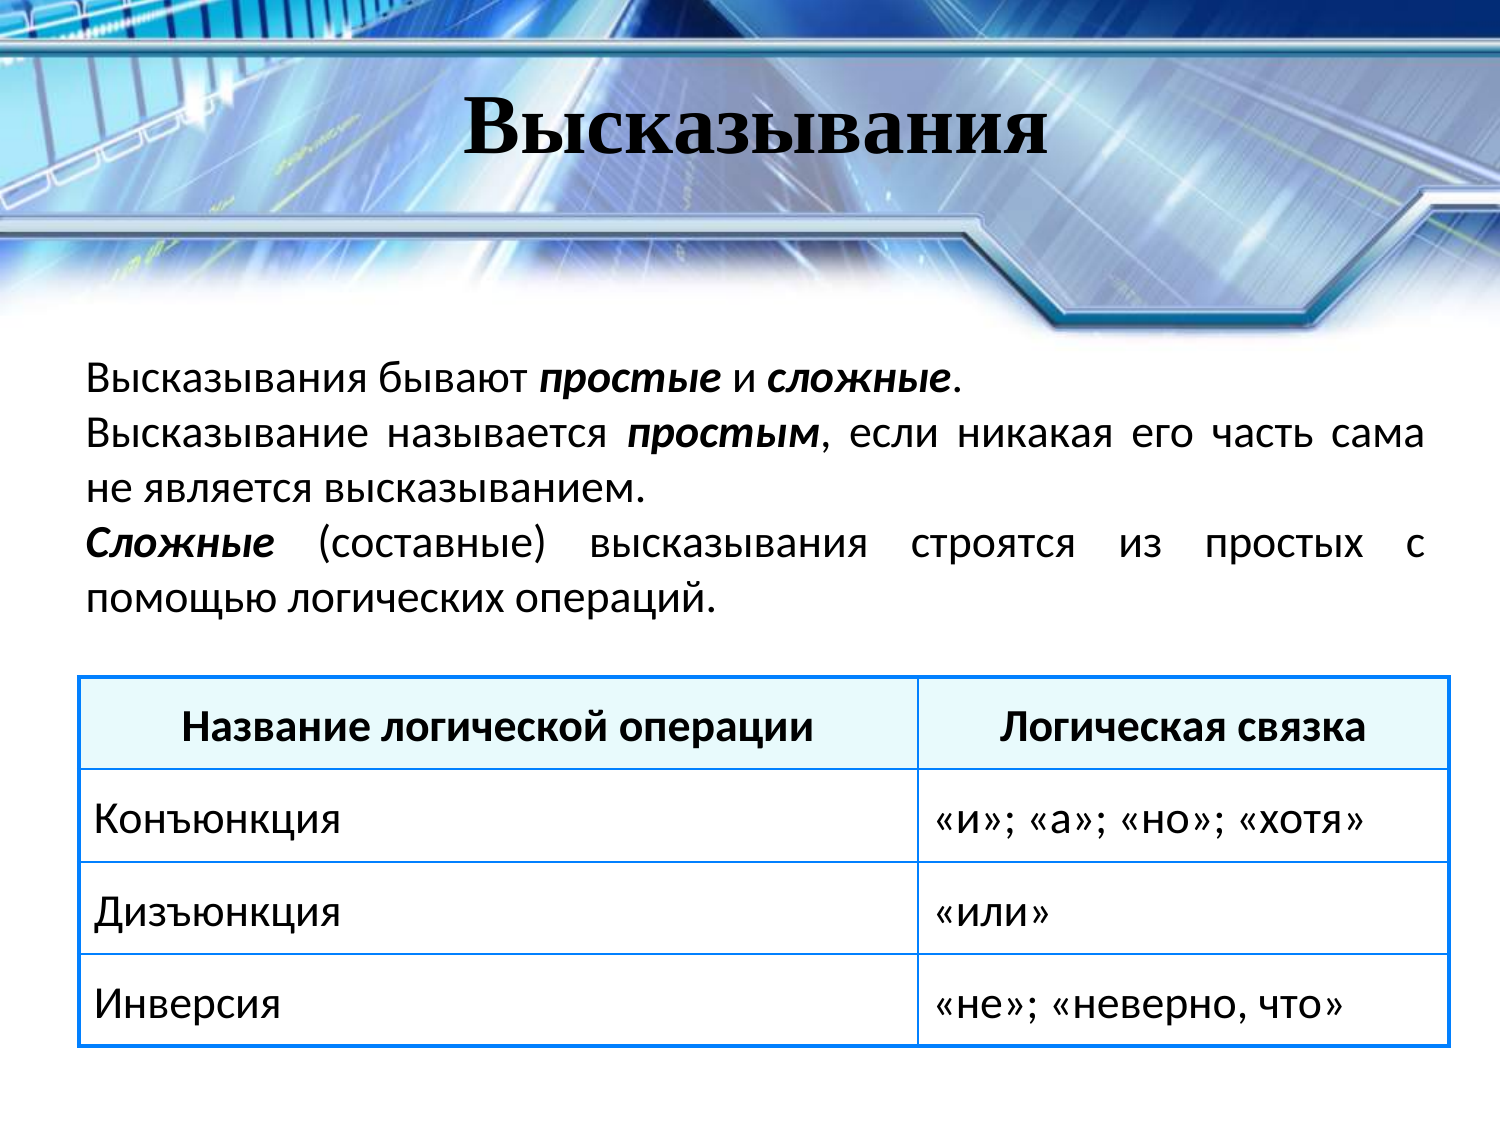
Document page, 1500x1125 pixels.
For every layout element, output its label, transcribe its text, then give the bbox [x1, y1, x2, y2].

table_header Логическая связка [919, 679, 1447, 768]
table_cell «и»; «а»; «но»; «хотя» [919, 770, 1447, 861]
table_cell Дизъюнкция [81, 863, 917, 953]
text_box Высказывания [88, 60, 1425, 179]
table_cell «не»; «неверно, что» [919, 955, 1447, 1044]
picture [0, 0, 1500, 1125]
table_cell Конъюнкция [81, 770, 917, 861]
table_cell Инверсия [81, 955, 917, 1044]
table_header Название логической операции [81, 679, 917, 768]
text_box Высказывания бывают простые и сложные. Высказывание называется простым, если никакая его часть сама не является высказыванием. Сложные (составные) высказывания строятся из простых с помощью логических операций. [70, 338, 1441, 629]
table_cell «или» [919, 863, 1447, 953]
